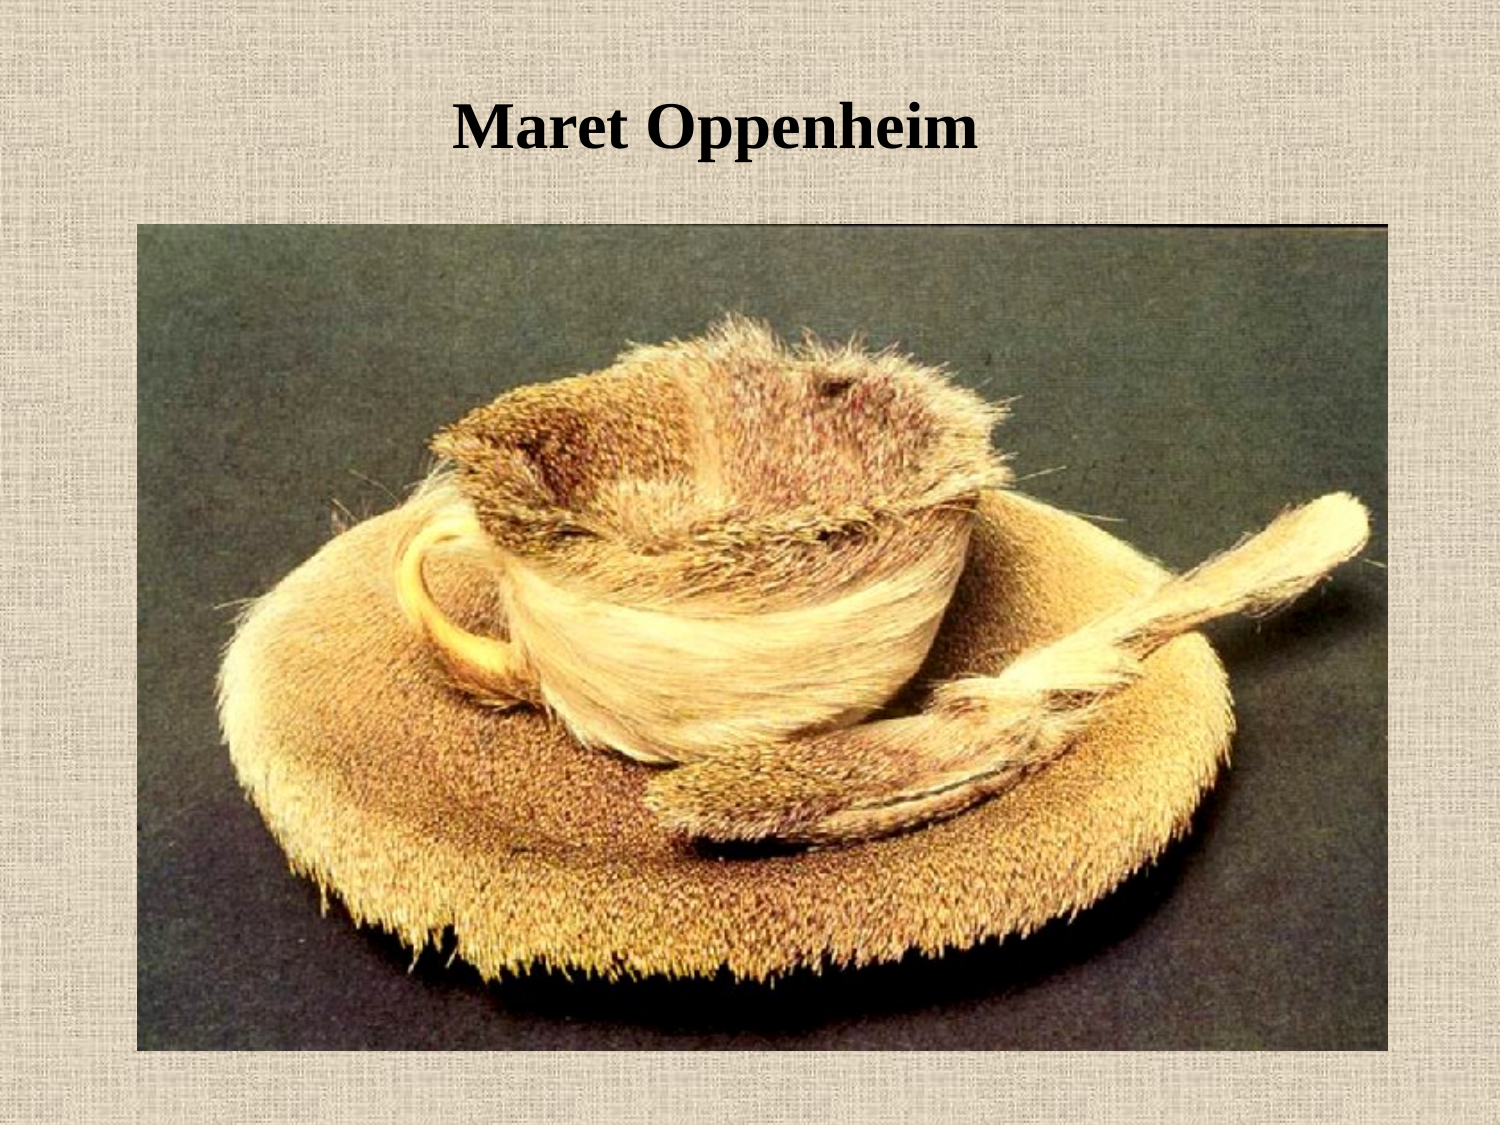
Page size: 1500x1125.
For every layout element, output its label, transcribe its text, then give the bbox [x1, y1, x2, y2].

picture [0, 0, 1500, 1125]
text_box Maret Oppenheim [437, 74, 995, 170]
